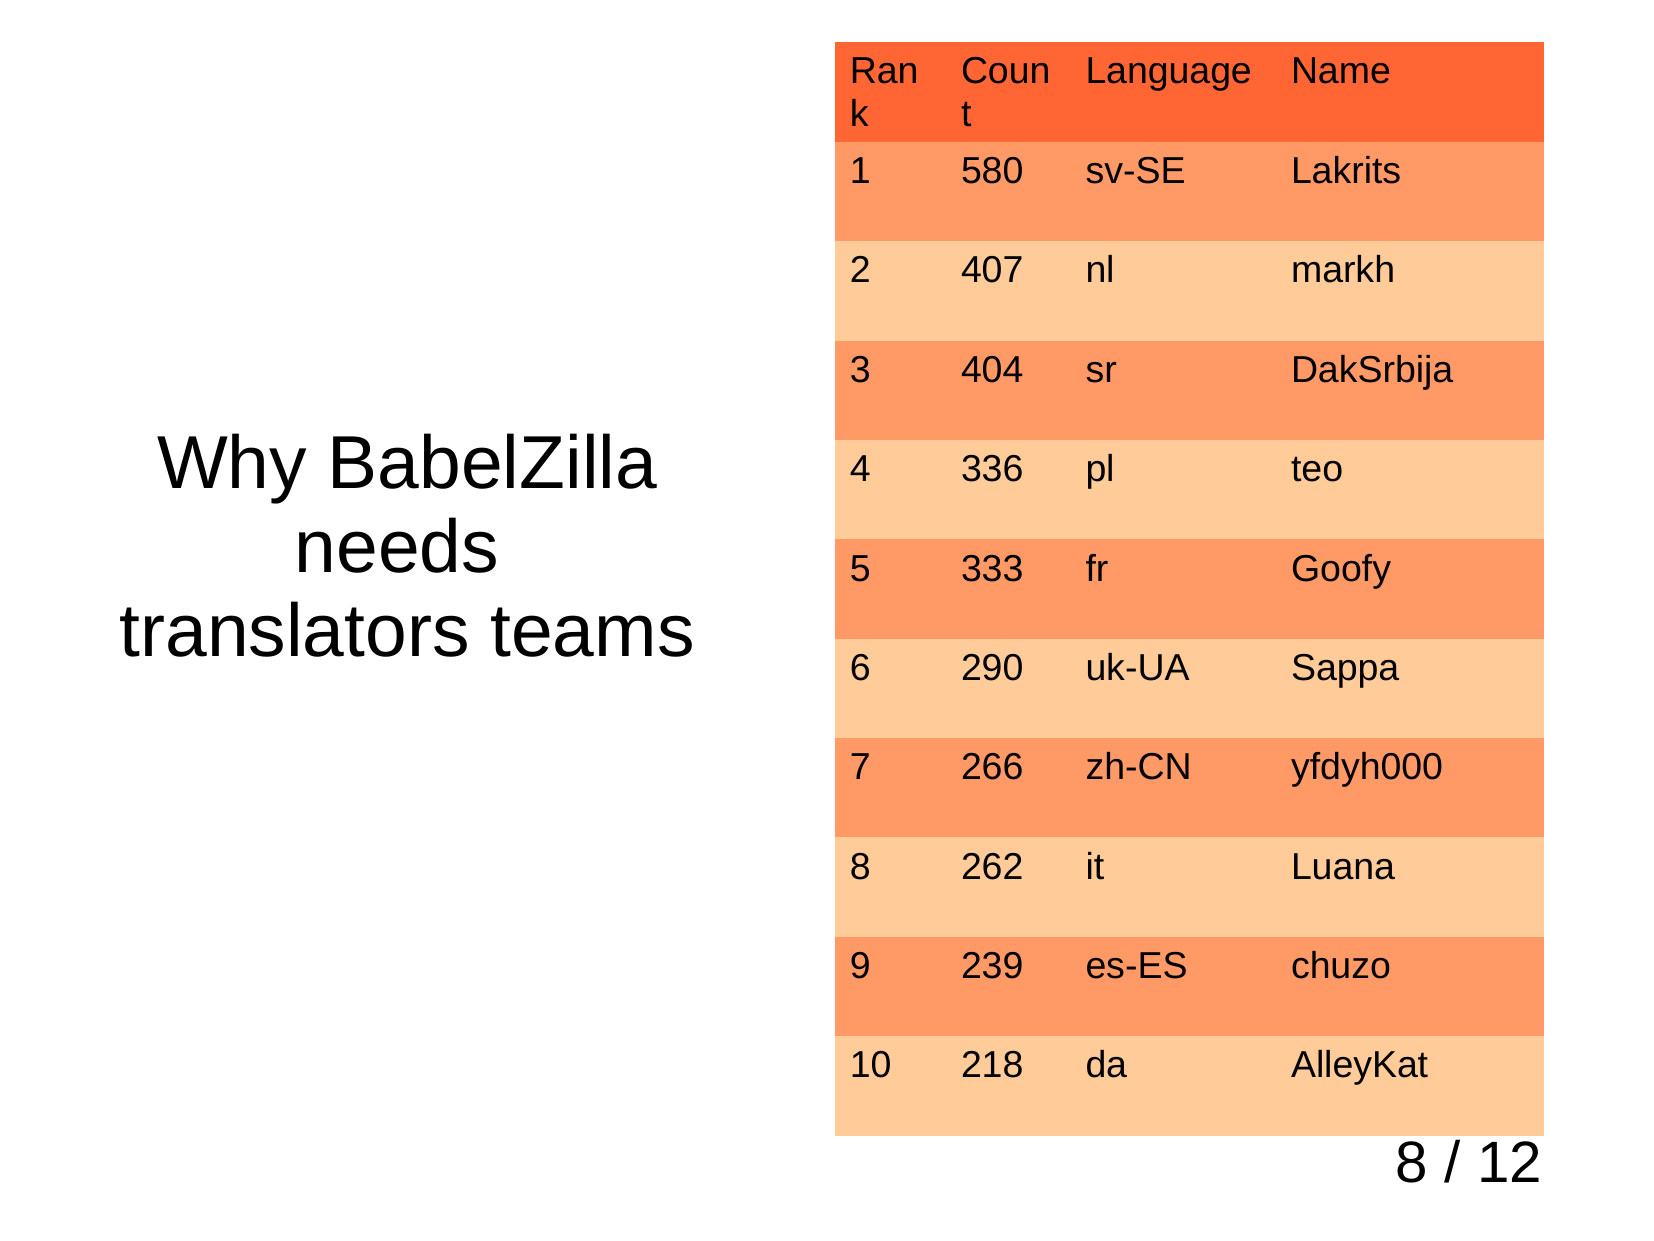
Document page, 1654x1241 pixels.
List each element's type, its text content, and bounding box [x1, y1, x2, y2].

table_cell 1 [835, 142, 946, 241]
table_cell 404 [946, 341, 1071, 440]
table_cell 262 [946, 837, 1071, 937]
table_cell nl [1071, 241, 1276, 341]
table_cell zh-CN [1071, 738, 1276, 837]
table_cell Luana [1276, 837, 1544, 937]
table_cell 239 [946, 937, 1071, 1036]
table_cell 580 [946, 142, 1071, 241]
table_cell Sappa [1276, 639, 1544, 738]
table_header Rank [835, 42, 946, 142]
table_cell DakSrbija [1276, 341, 1544, 440]
table_cell chuzo [1276, 937, 1544, 1036]
table_cell 9 [835, 937, 946, 1036]
table_cell it [1071, 837, 1276, 937]
table_header Name [1276, 42, 1544, 142]
table_cell sv-SE [1071, 142, 1276, 241]
table_cell da [1071, 1036, 1276, 1136]
table_cell 4 [835, 440, 946, 539]
table_cell fr [1071, 539, 1276, 639]
table_cell pl [1071, 440, 1276, 539]
table_cell 333 [946, 539, 1071, 639]
table_cell uk-UA [1071, 639, 1276, 738]
table_cell 5 [835, 539, 946, 639]
table_cell 2 [835, 241, 946, 341]
table_header Count [946, 42, 1071, 142]
table_cell 7 [835, 738, 946, 837]
table_cell 6 [835, 639, 946, 738]
table_cell 290 [946, 639, 1071, 738]
table_cell teo [1276, 440, 1544, 539]
table_cell Goofy [1276, 539, 1544, 639]
table_cell markh [1276, 241, 1544, 341]
table_cell es-ES [1071, 937, 1276, 1036]
table_cell 266 [946, 738, 1071, 837]
table_cell Lakrits [1276, 142, 1544, 241]
table_cell 10 [835, 1036, 946, 1136]
text_box <numéro> / 12 [1454, 1122, 1654, 1229]
table_cell 3 [835, 341, 946, 440]
table_cell 218 [946, 1036, 1071, 1136]
table_cell sr [1071, 341, 1276, 440]
table_cell yfdyh000 [1276, 738, 1544, 837]
table_header Language [1071, 42, 1276, 142]
table_cell AlleyKat [1276, 1036, 1544, 1136]
table_cell 336 [946, 440, 1071, 539]
table_cell 8 [835, 837, 946, 937]
text_box Why BabelZilla needs translators teams [59, 413, 756, 681]
table_cell 407 [946, 241, 1071, 341]
